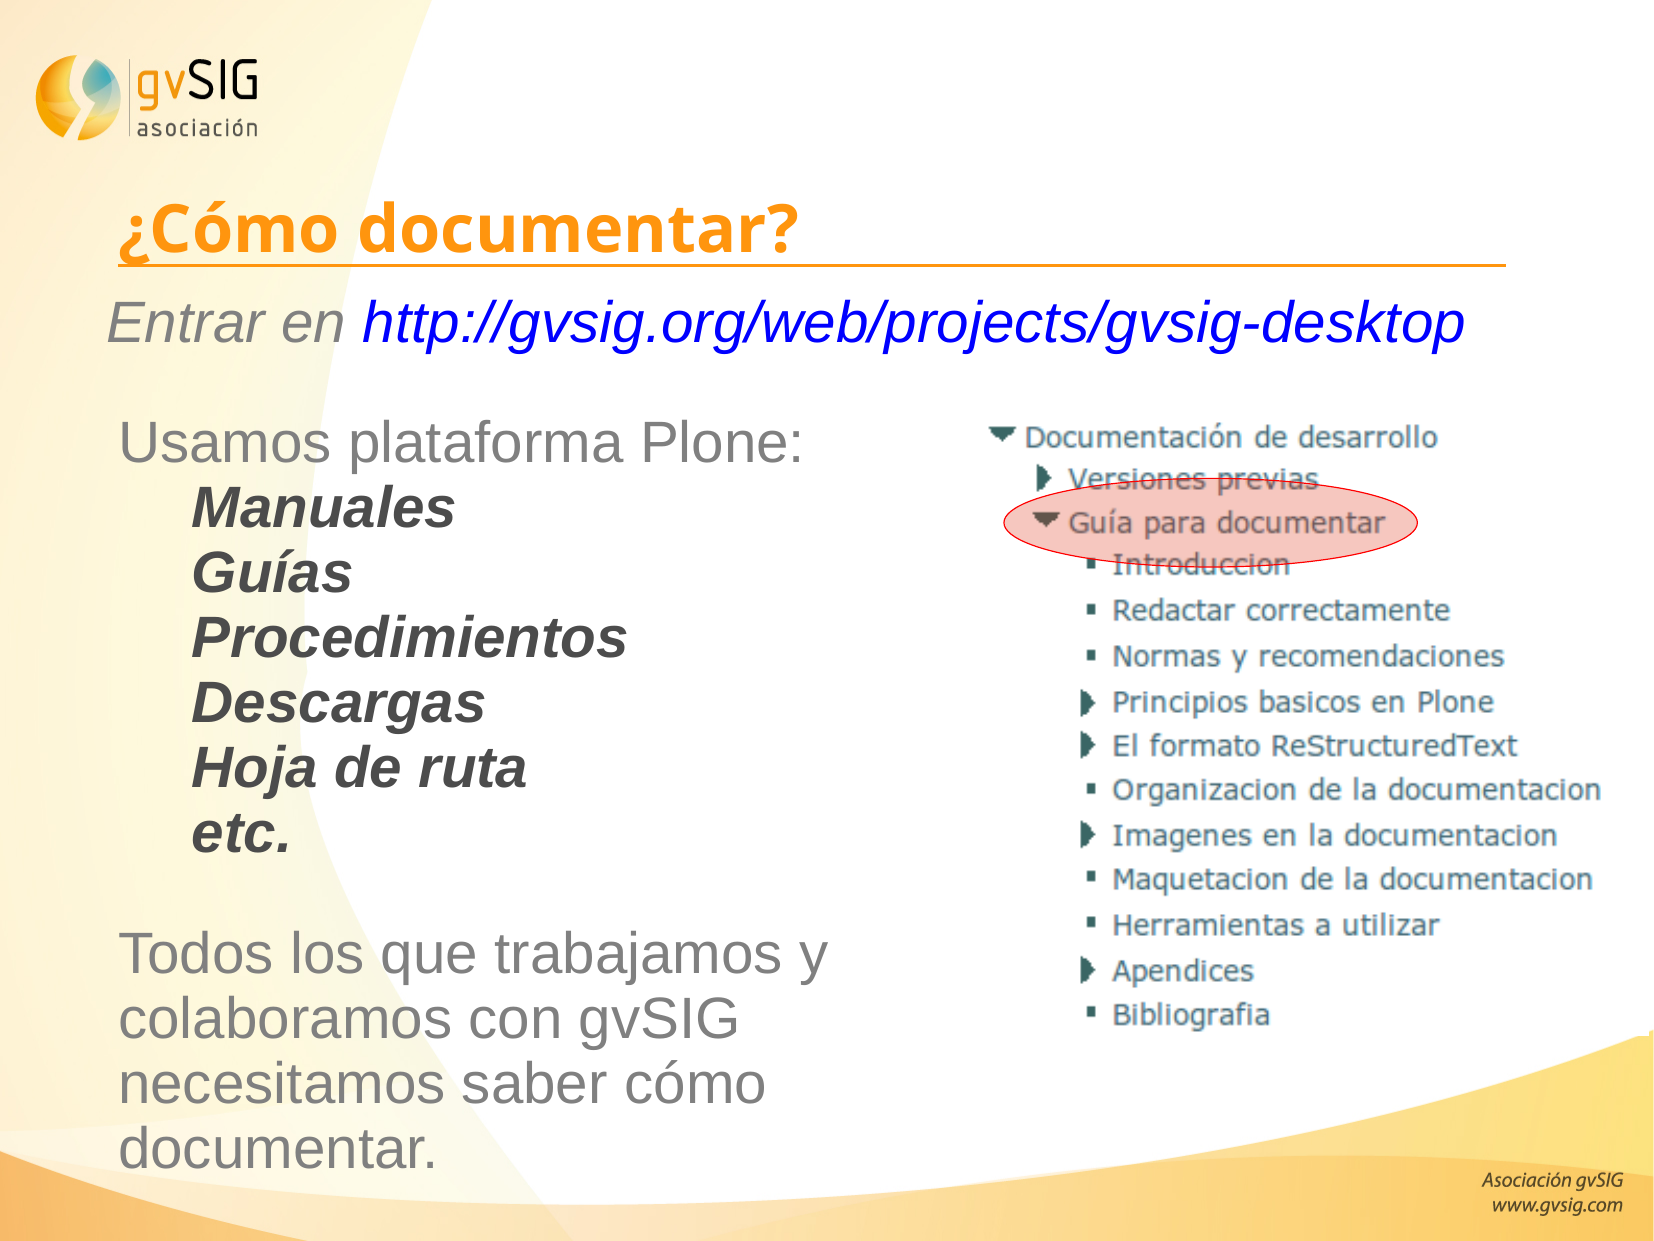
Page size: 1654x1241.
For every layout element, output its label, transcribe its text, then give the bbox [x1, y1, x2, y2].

title ¿Cómo documentar? [118, 177, 1607, 276]
title Usamos plataforma Plone: Manuales Guías Procedimientos Descargas Hoja de ruta etc. [118, 405, 975, 869]
title Entrar en http://gvsig.org/web/projects/gvsig-desktop [106, 277, 1595, 367]
picture [0, 0, 1654, 1241]
title Todos los que trabajamos y colaboramos con gvSIG necesitamos saber cómo documentar. [118, 921, 1063, 1181]
text_box [1003, 478, 1418, 567]
